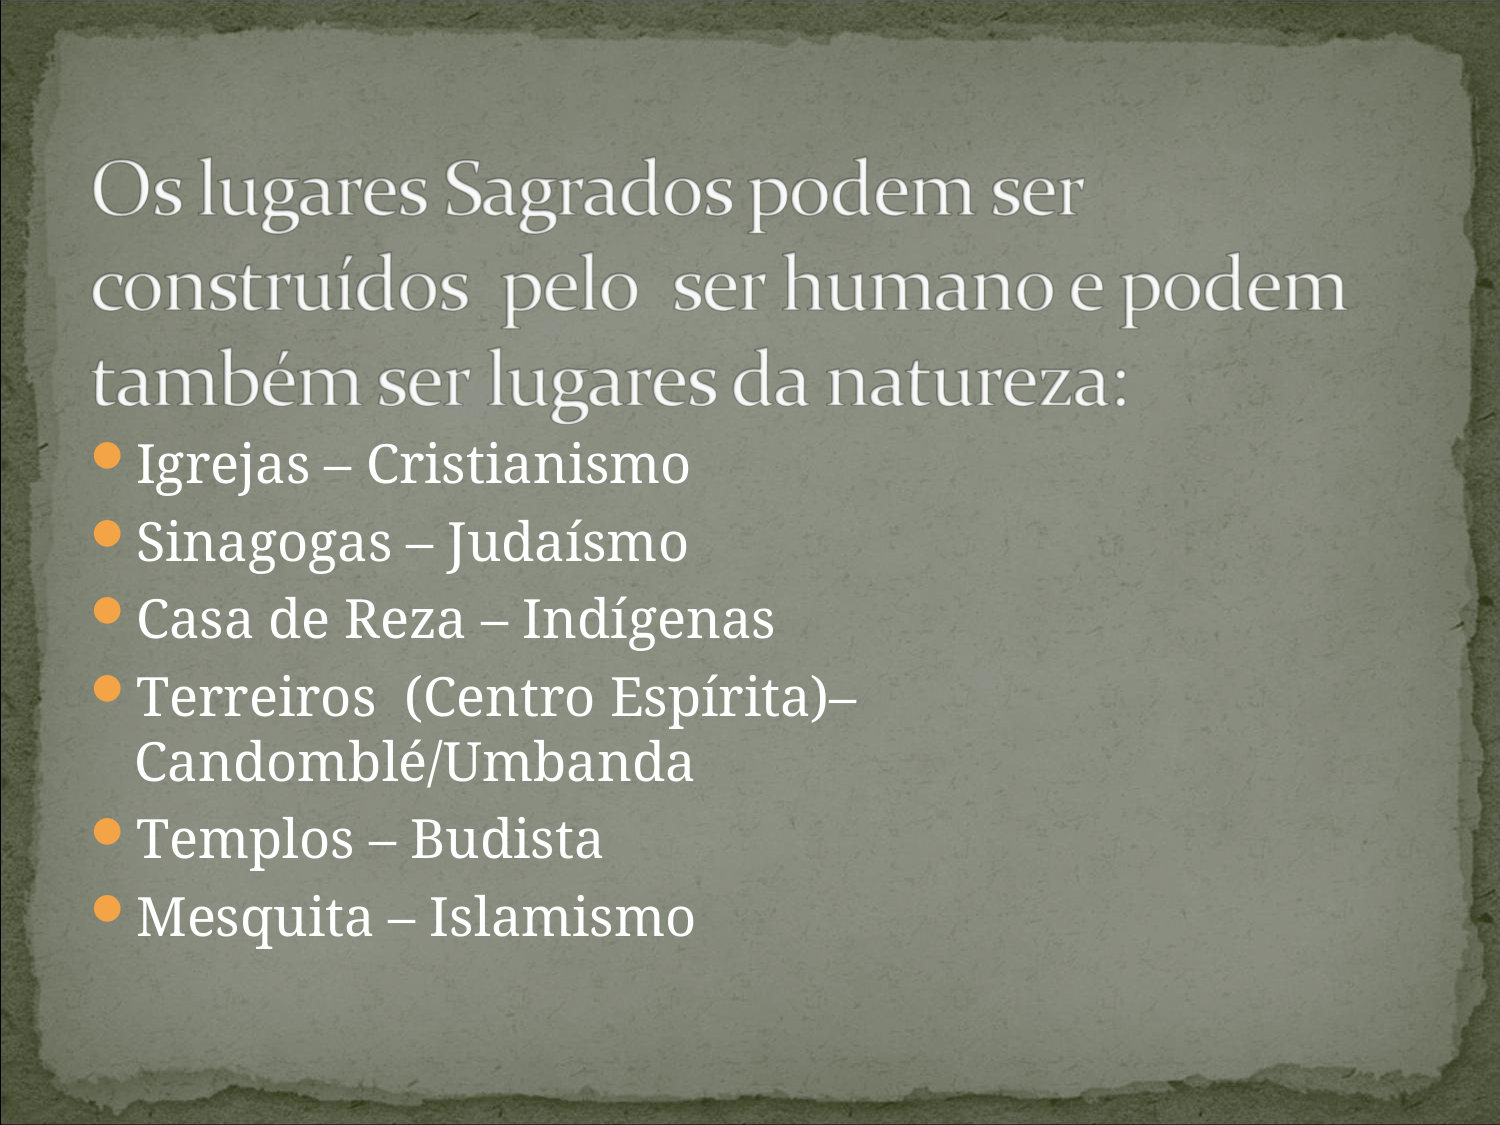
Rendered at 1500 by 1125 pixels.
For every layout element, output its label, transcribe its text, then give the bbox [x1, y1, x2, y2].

text_box [41, 23, 1427, 435]
picture [0, 0, 1500, 1125]
list Igrejas – Cristianismo Sinagogas – Judaísmo Casa de Reza – Indígenas Terreiros (Centro Espírita)– Candomblé/Umbanda Templos – Budista Mesquita – Islamismo [75, 435, 1426, 1000]
